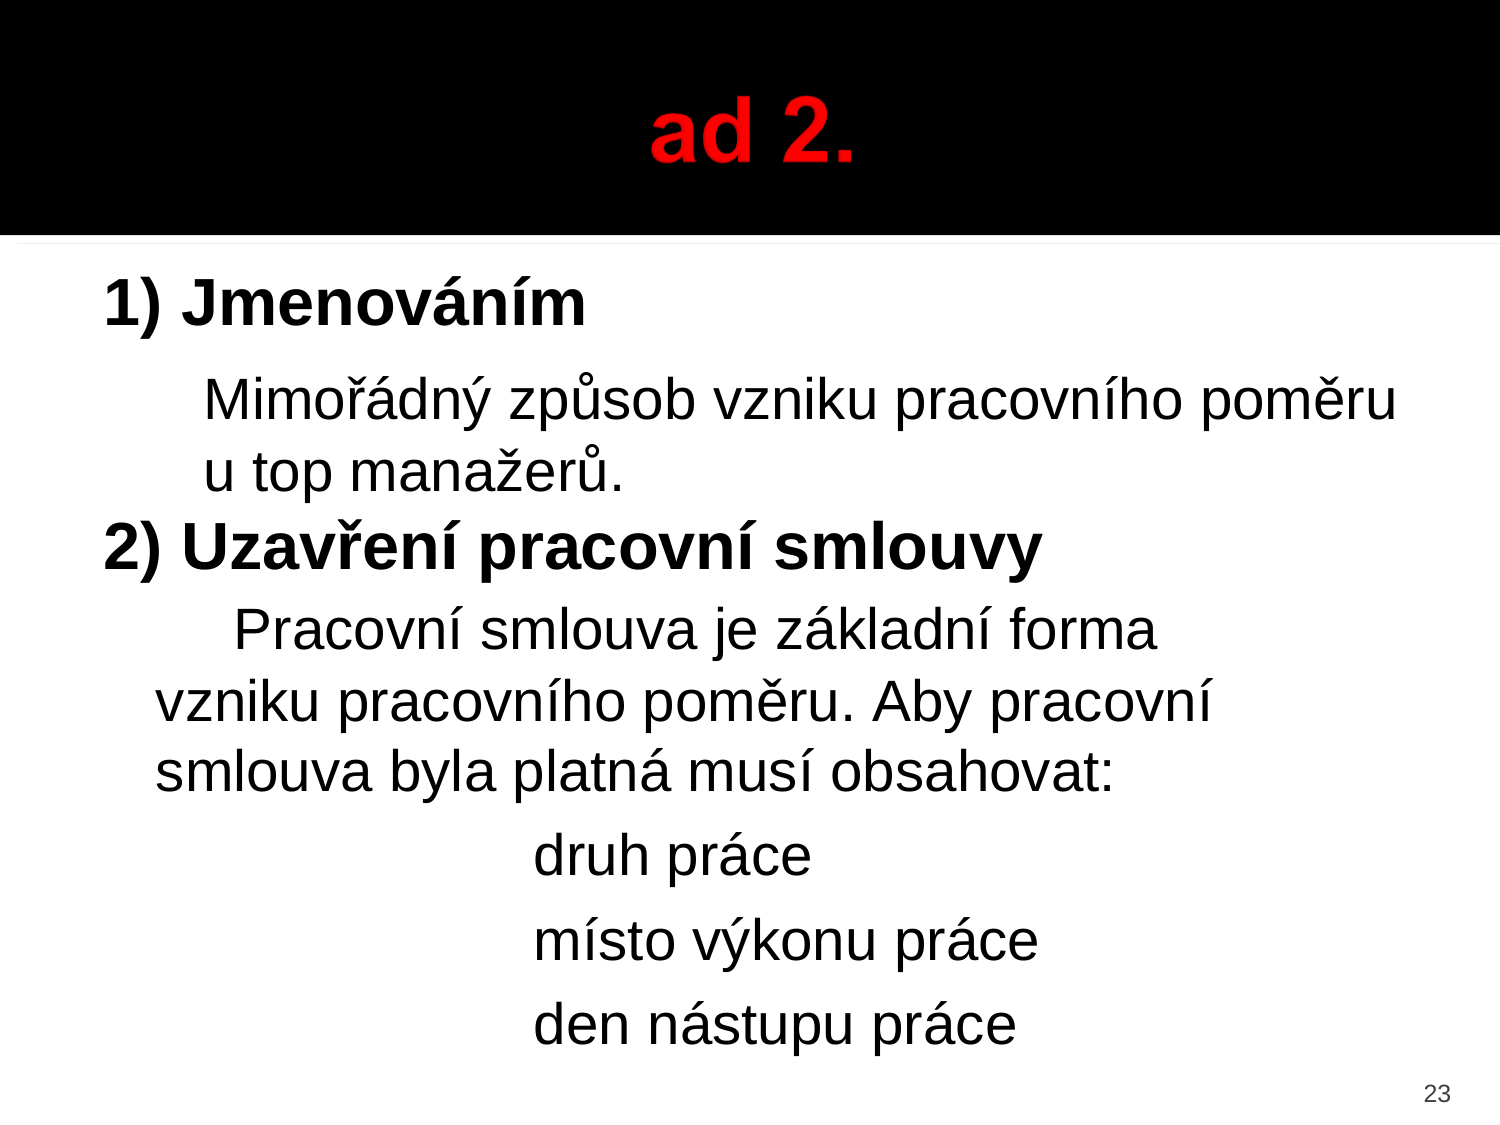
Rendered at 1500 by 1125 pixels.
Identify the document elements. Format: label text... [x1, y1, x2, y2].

list 1) Jmenováním Mimořádný způsob vzniku pracovního poměru u top manažerů. 2) Uzavření pracovní smlouvy Pracovní smlouva je základní forma vzniku pracovního poměru. Aby pracovní smlouva byla platná musí obsahovat: druh práce místo výkonu práce den nástupu práce [75, 243, 1426, 1095]
text_box [73, 24, 1427, 233]
text_box <číslo> [1345, 1062, 1467, 1108]
